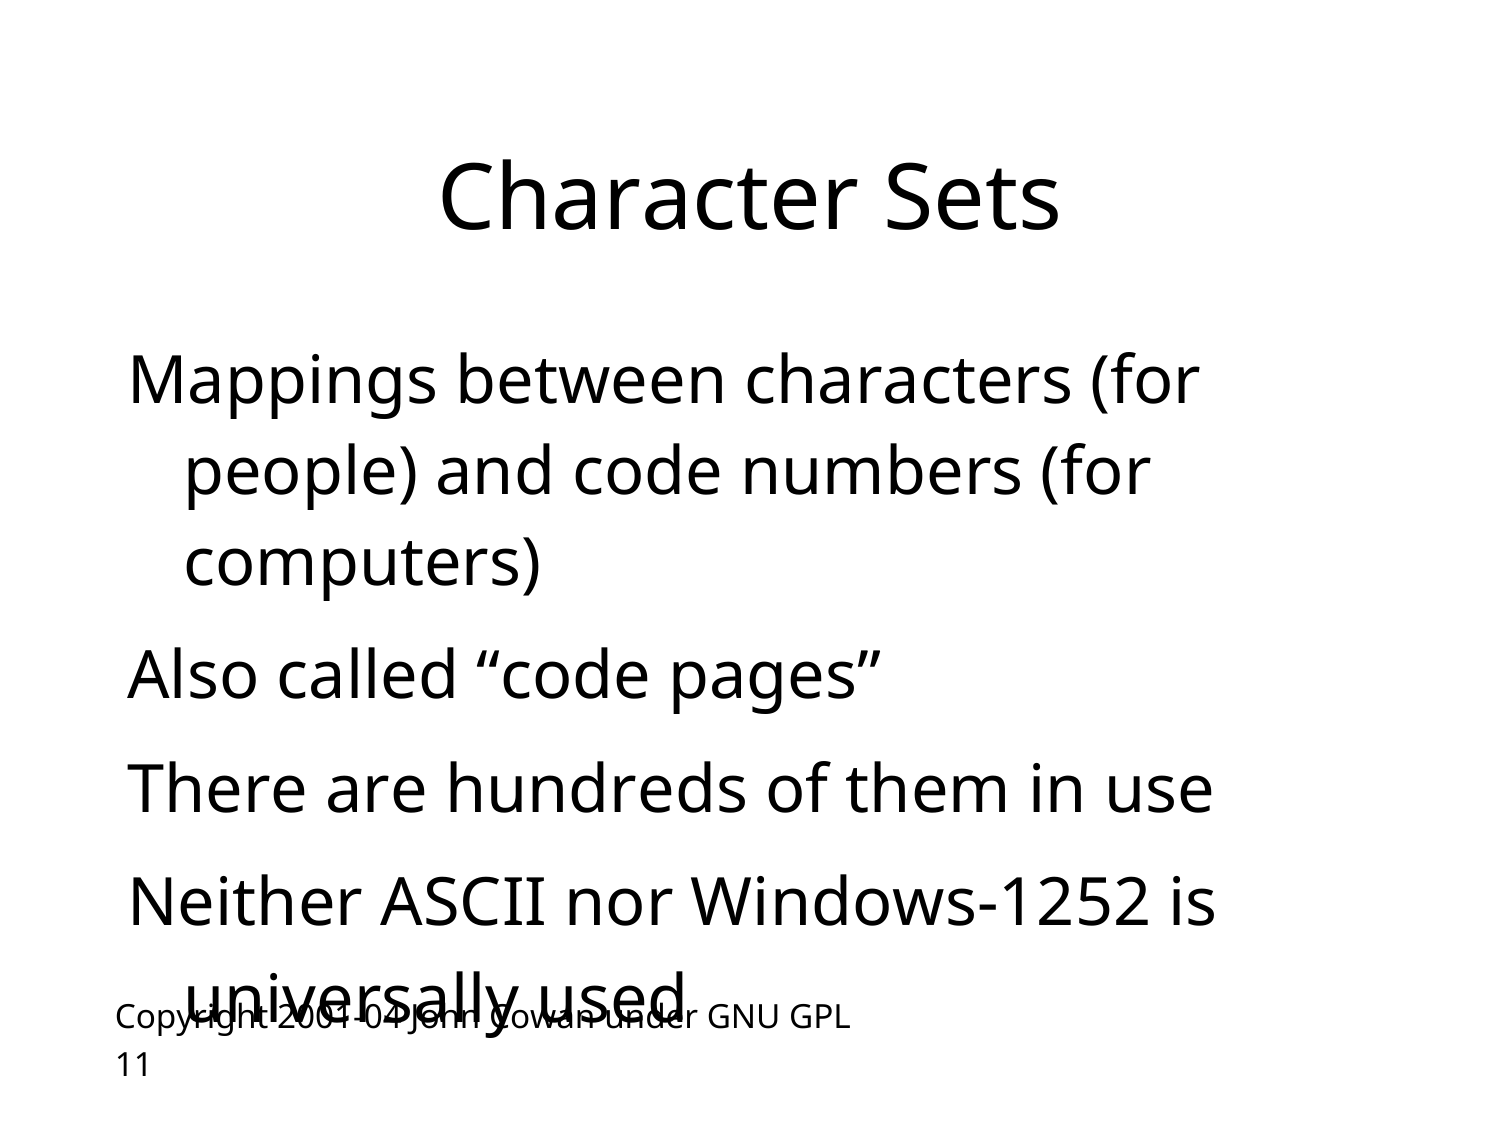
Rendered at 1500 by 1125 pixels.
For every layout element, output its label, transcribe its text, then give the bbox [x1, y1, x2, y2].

list Mappings between characters (for people) and code numbers (for computers) Also called “code pages” There are hundreds of them in use Neither ASCII nor Windows-1252 is universally used [112, 324, 1388, 1000]
title Character Sets [112, 99, 1388, 288]
